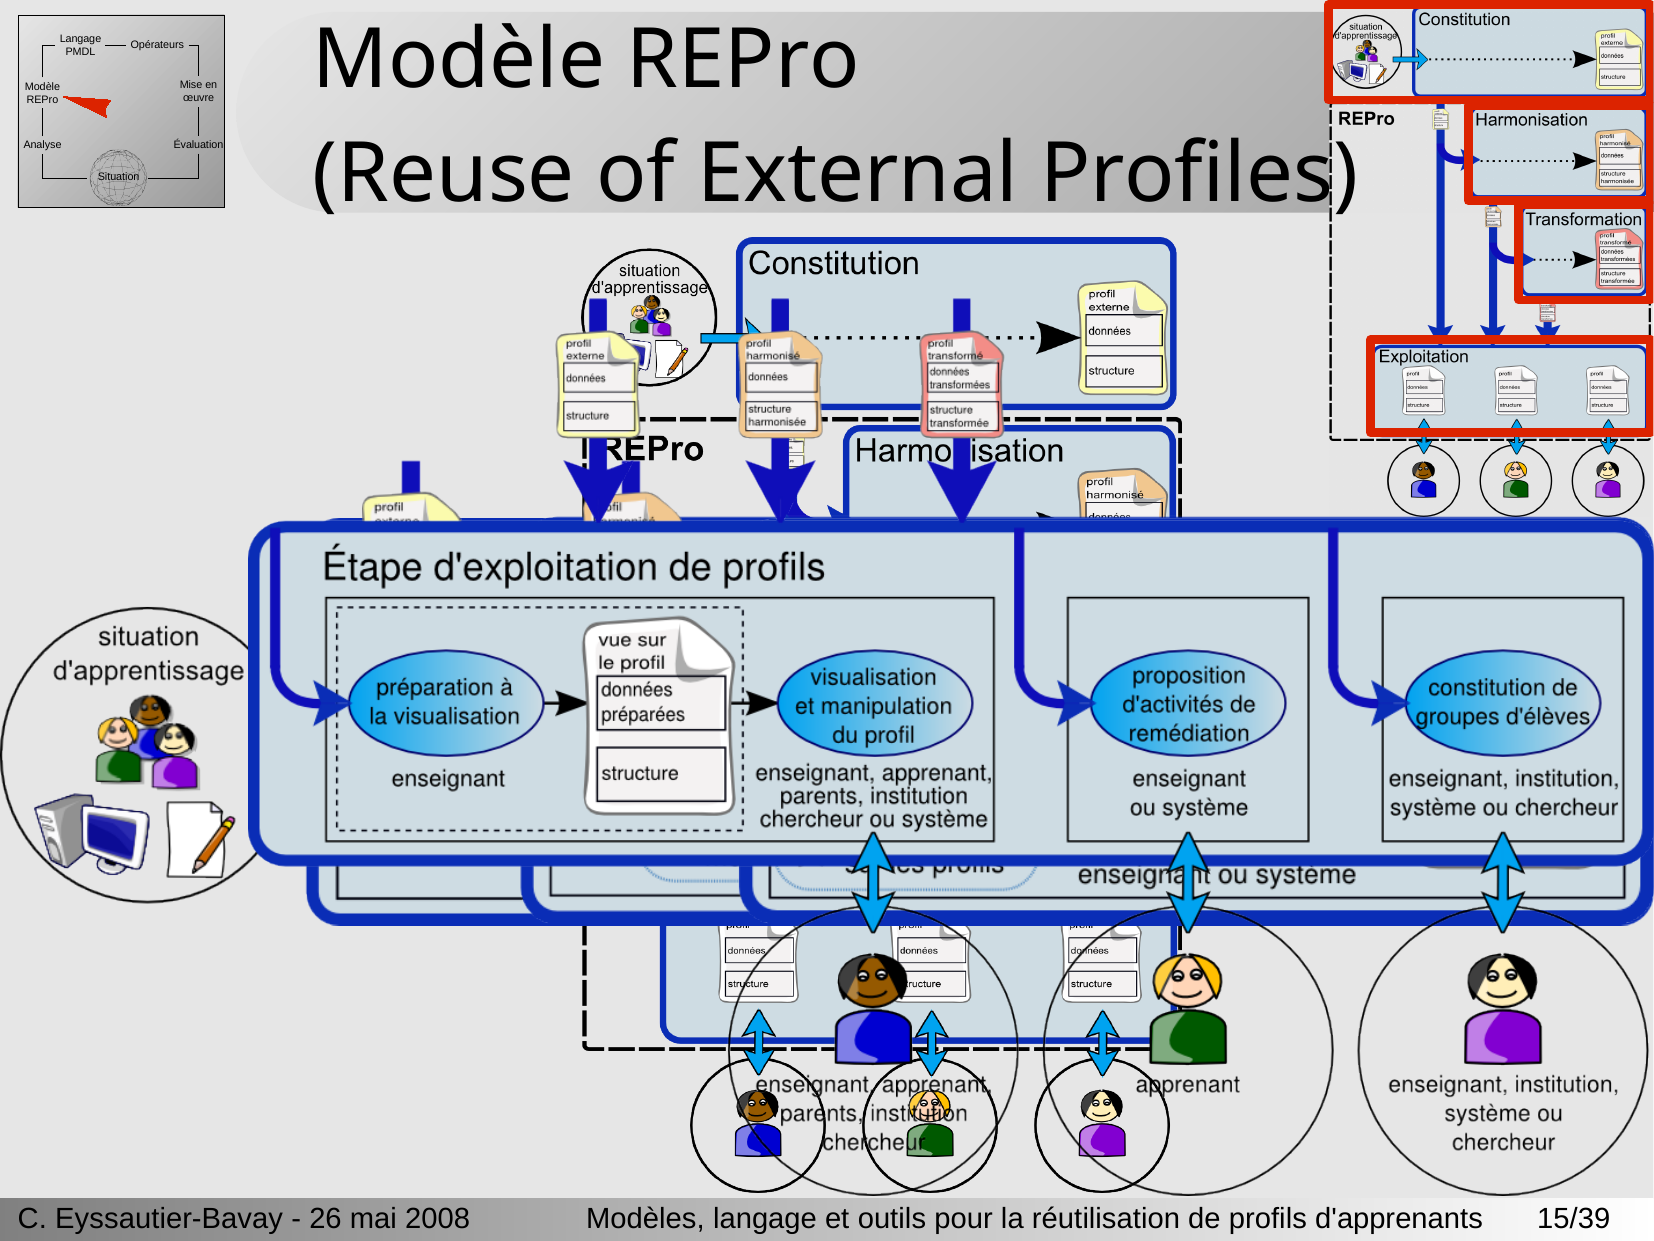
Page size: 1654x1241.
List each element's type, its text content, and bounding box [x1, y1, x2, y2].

title Modèle REPro (Reuse of External Profiles) [312, 8, 1514, 216]
picture [0, 216, 1654, 1196]
chart [12, 13, 227, 213]
text_box [63, 96, 111, 118]
title Modèle REPro (Reuse of External Profiles) [1523, 209, 1646, 216]
title Modèle REPro (Reuse of External Profiles) [1473, 110, 1646, 196]
title Modèle REPro (Reuse of External Profiles) [1333, 9, 1646, 96]
